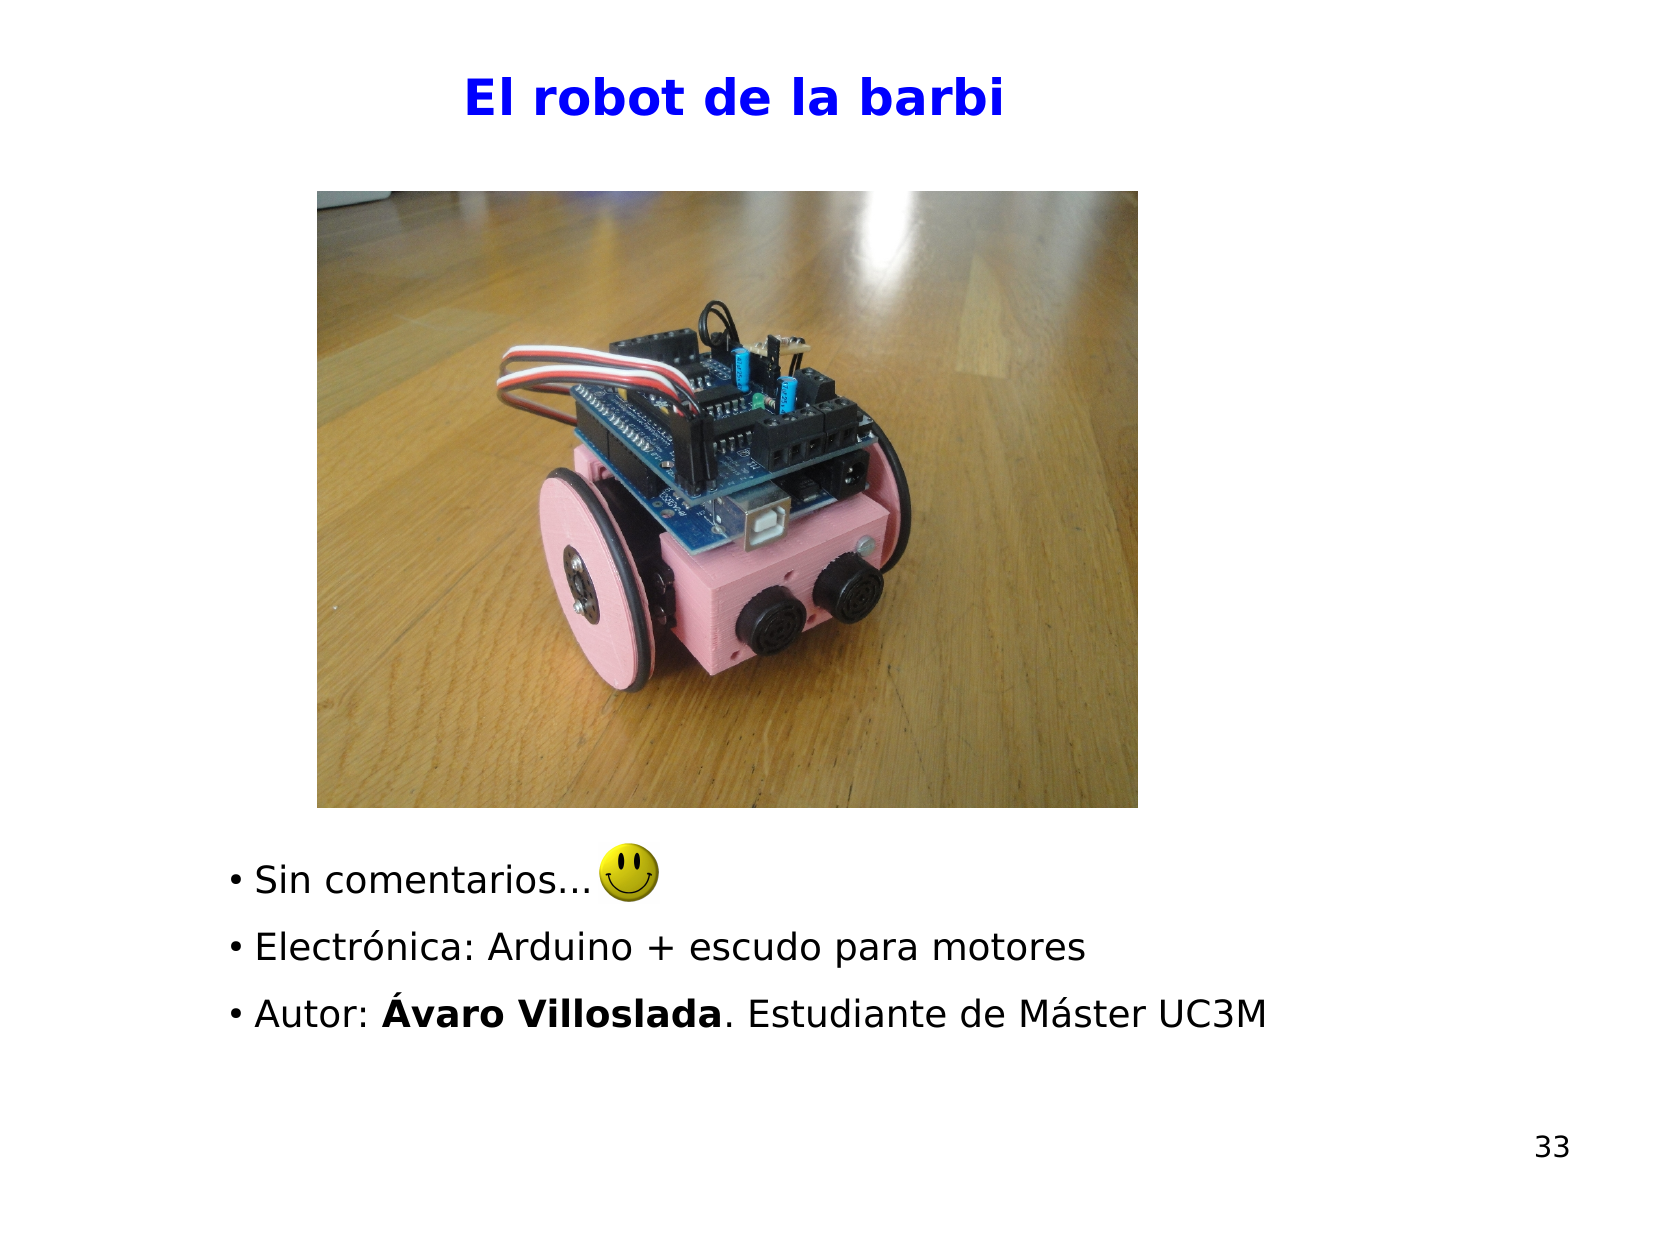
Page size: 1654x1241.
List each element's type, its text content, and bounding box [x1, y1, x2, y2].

picture [598, 842, 660, 904]
text_box Sin comentarios... Electrónica: Arduino + escudo para motores Autor: Ávaro Villoslada. Estudiante de Máster UC3M [214, 851, 1350, 1044]
picture [317, 191, 1138, 808]
text_box El robot de la barbi [449, 61, 1051, 135]
